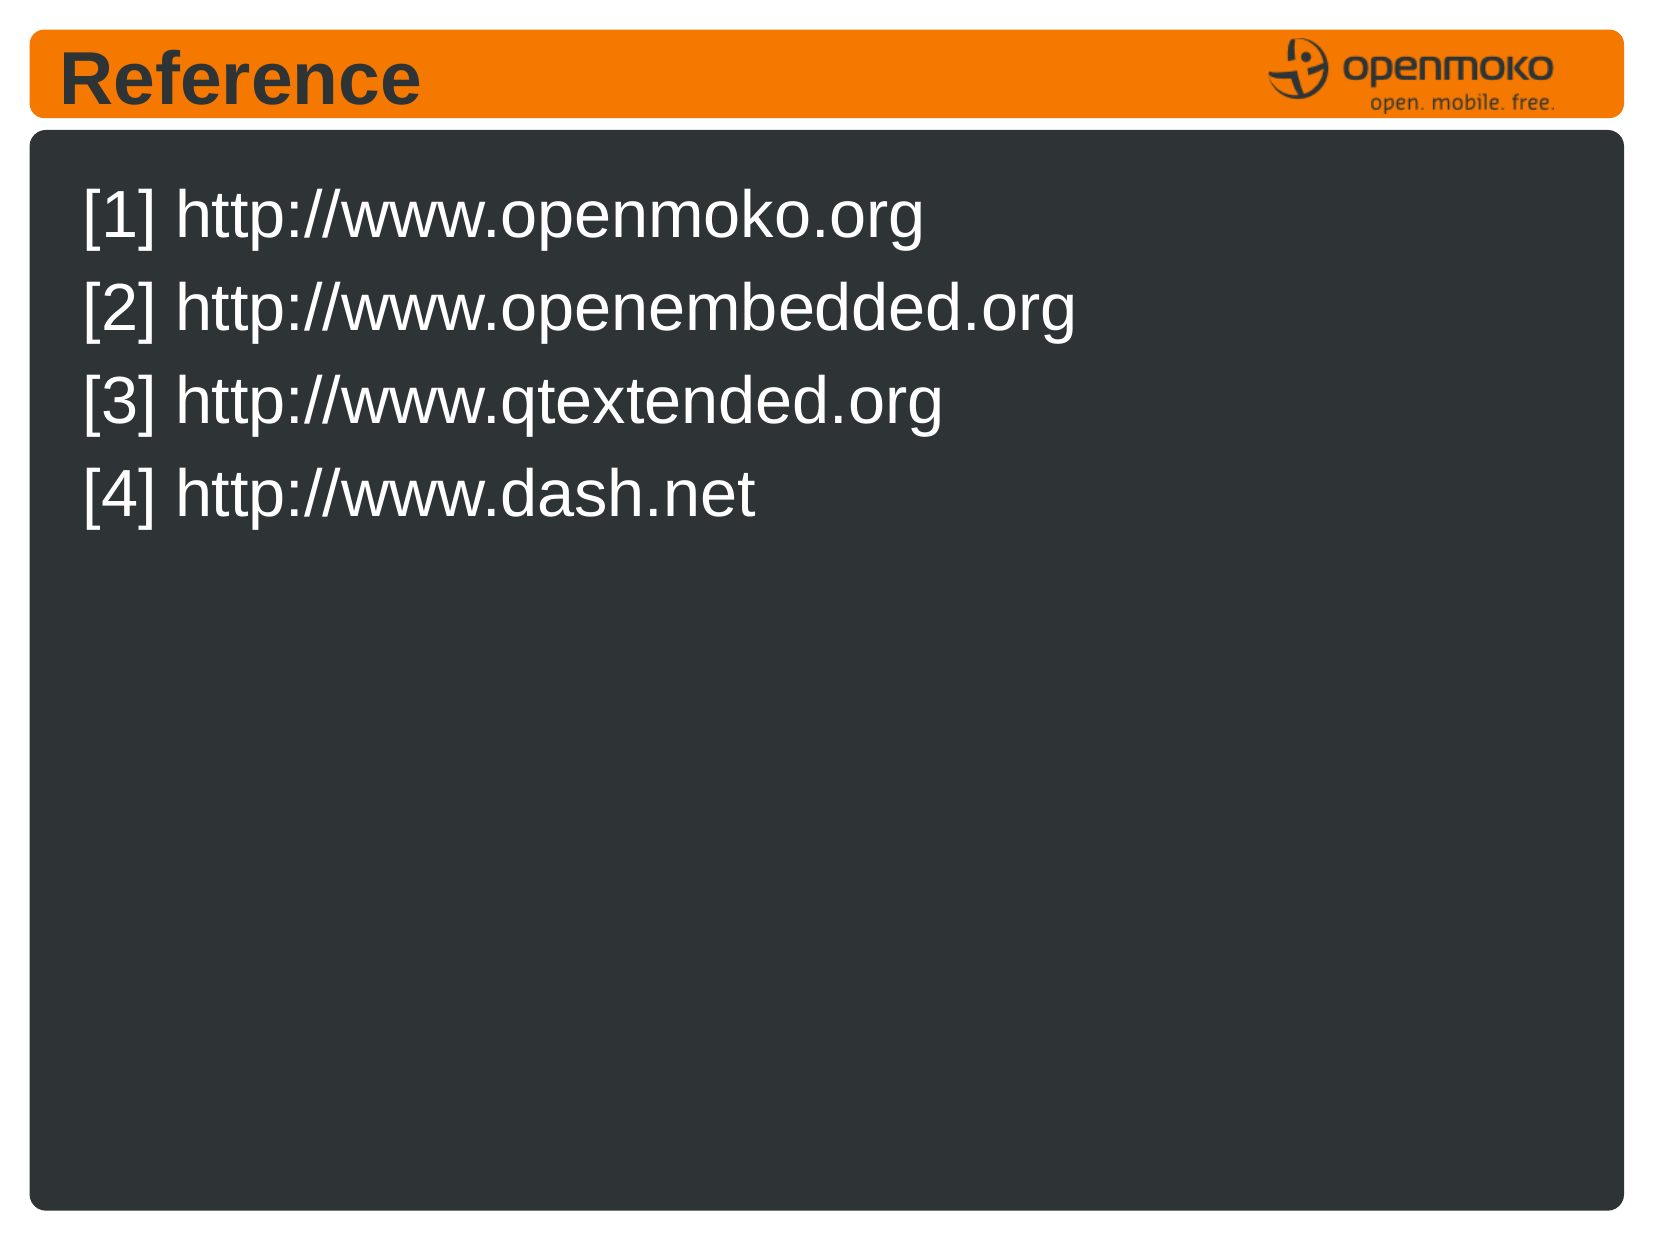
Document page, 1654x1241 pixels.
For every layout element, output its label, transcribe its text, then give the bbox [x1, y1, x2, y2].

picture [1361, 38, 1554, 114]
title Reference [59, 29, 1361, 128]
list [1] http://www.openmoko.org [2] http://www.openembedded.org [3] http://www.qtextended.org [4] http://www.dash.net [82, 177, 1571, 1182]
